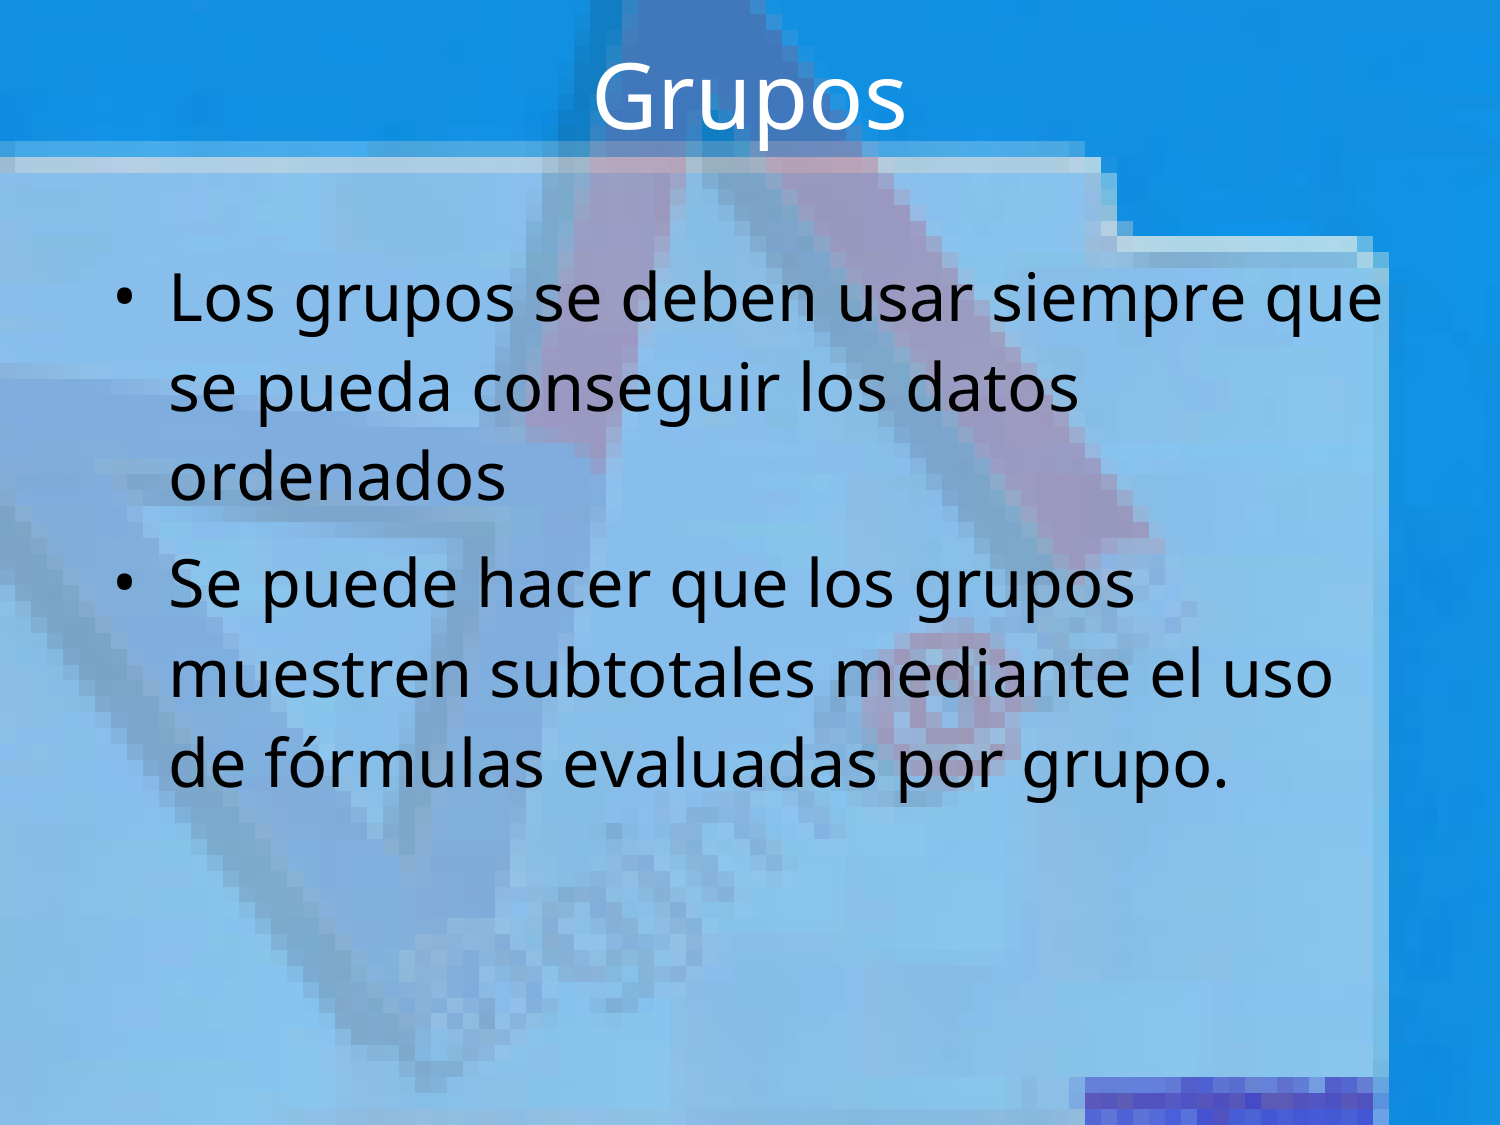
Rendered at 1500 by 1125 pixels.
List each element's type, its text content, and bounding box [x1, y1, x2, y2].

list Los grupos se deben usar siempre que se pueda conseguir los datos ordenados Se puede hacer que los grupos muestren subtotales mediante el uso de fórmulas evaluadas por grupo. [112, 249, 1388, 1001]
picture [0, 0, 1500, 1125]
title Grupos [112, 0, 1388, 214]
